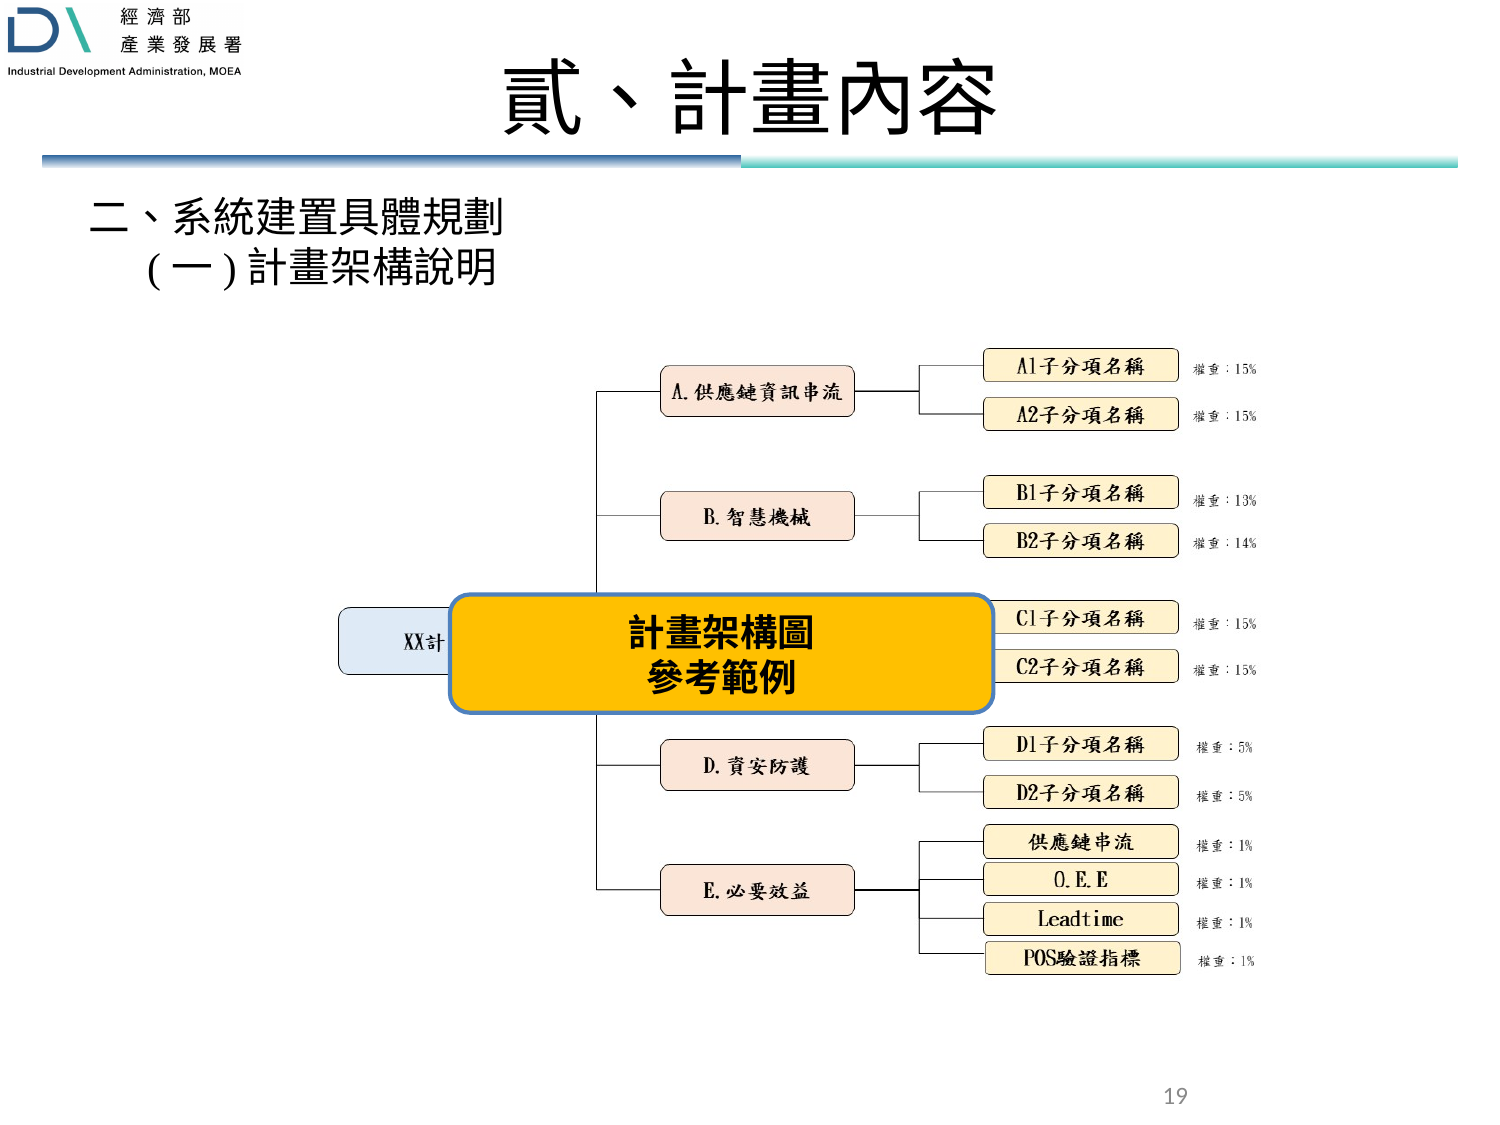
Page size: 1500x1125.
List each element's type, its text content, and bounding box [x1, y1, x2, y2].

text_box 計畫架構圖 參考範例 [449, 594, 994, 713]
text_box 二、系統建置具體規劃 (一)計畫架構說明 [73, 183, 1423, 298]
text_box 19 [1147, 1065, 1498, 1125]
picture [218, 342, 1353, 981]
title 貳、計畫內容 [75, 19, 1426, 171]
